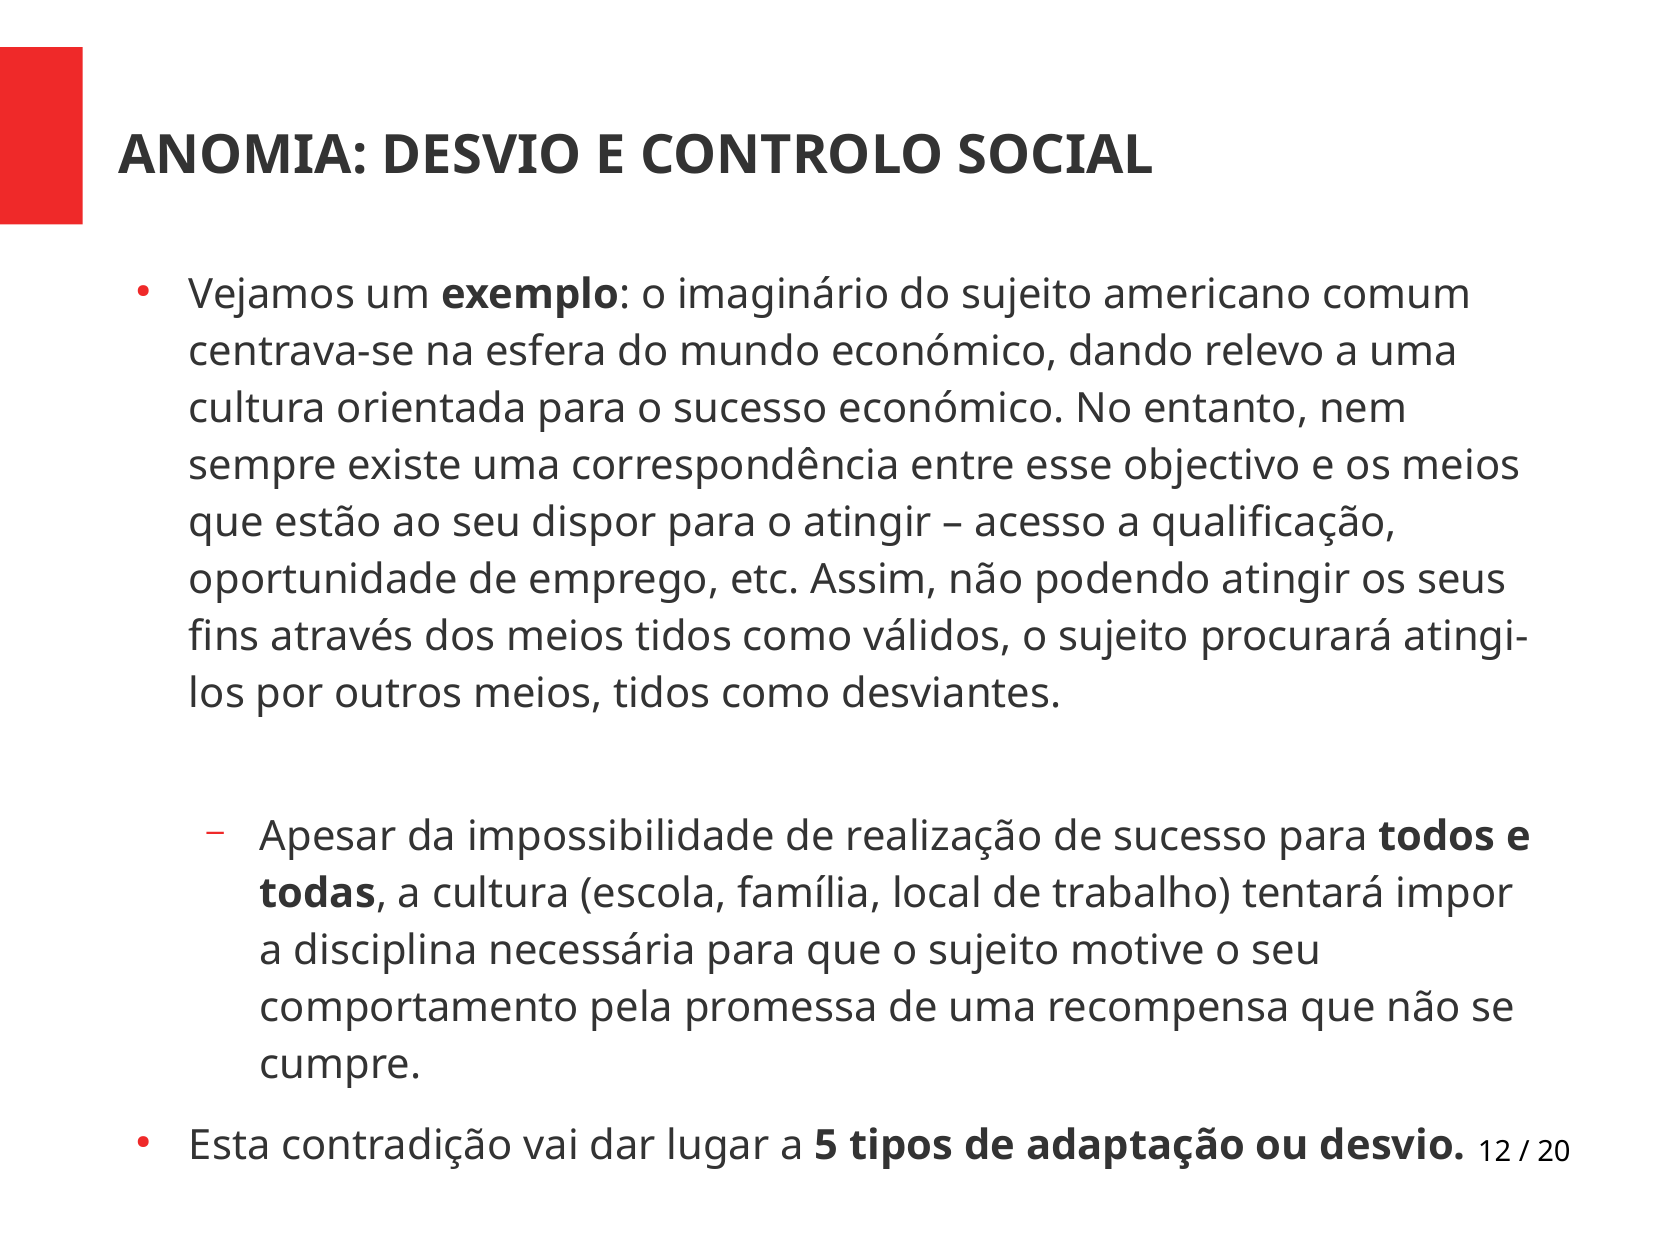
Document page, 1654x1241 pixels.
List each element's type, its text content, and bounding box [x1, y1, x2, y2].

title ANOMIA: DESVIO E CONTROLO SOCIAL [118, 49, 1571, 257]
list Vejamos um exemplo: o imaginário do sujeito americano comum centrava-se na esfera do mundo económico, dando relevo a uma cultura orientada para o sucesso económico. No entanto, nem sempre existe uma correspondência entre esse objectivo e os meios que estão ao seu dispor para o atingir – acesso a qualificação, oportunidade de emprego, etc. Assim, não podendo atingir os seus fins através dos meios tidos como válidos, o sujeito procurará atingi-los por outros meios, tidos como desviantes. Apesar da impossibilidade de realização de sucesso para todos e todas, a cultura (escola, família, local de trabalho) tentará impor a disciplina necessária para que o sujeito motive o seu comportamento pela promessa de uma recompensa que não se cumpre. Esta contradição vai dar lugar a 5 tipos de adaptação ou desvio. [118, 177, 1536, 897]
